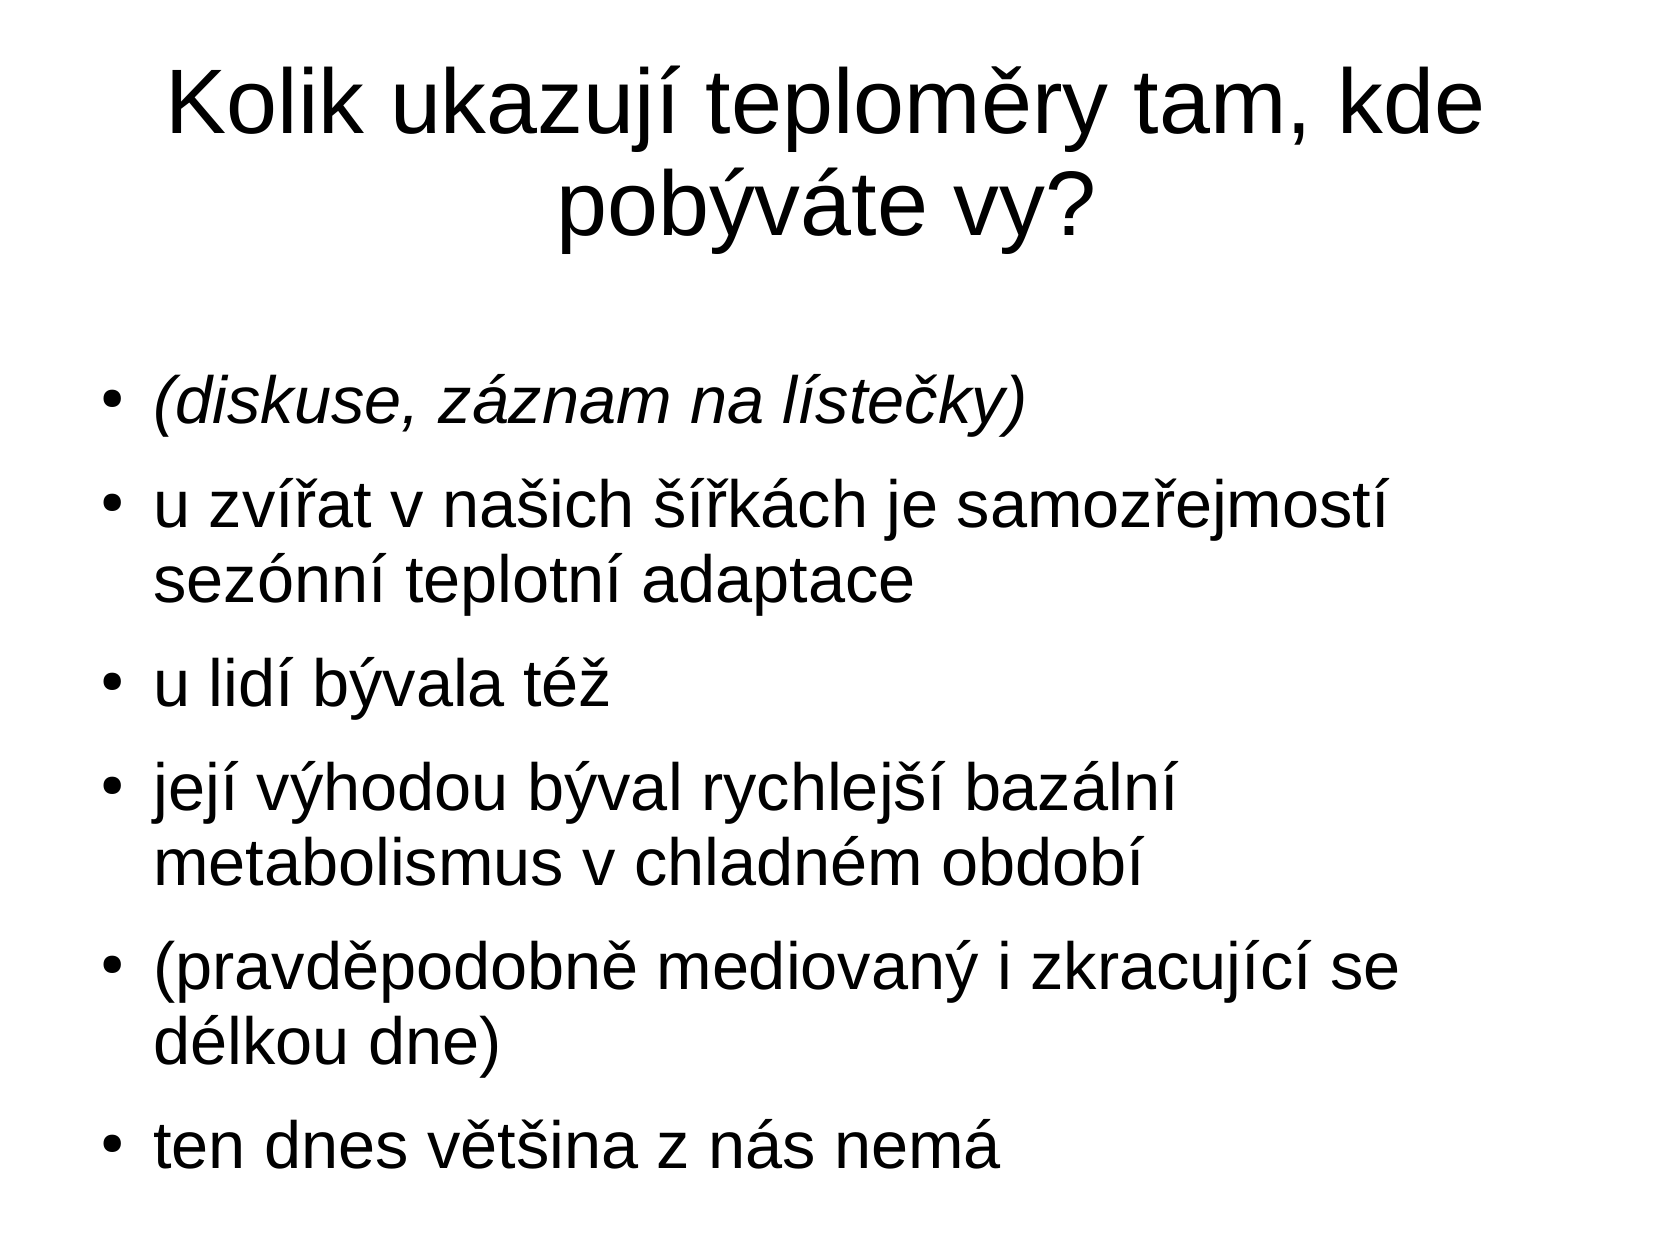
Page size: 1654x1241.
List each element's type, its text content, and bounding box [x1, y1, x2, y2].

list (diskuse, záznam na lístečky) u zvířat v našich šířkách je samozřejmostí sezónní teplotní adaptace u lidí bývala též její výhodou býval rychlejší bazální metabolismus v chladném období (pravděpodobně mediovaný i zkracující se délkou dne) ten dnes většina z nás nemá [82, 362, 1571, 1184]
title Kolik ukazují teploměry tam, kde pobýváte vy? [82, 49, 1571, 257]
